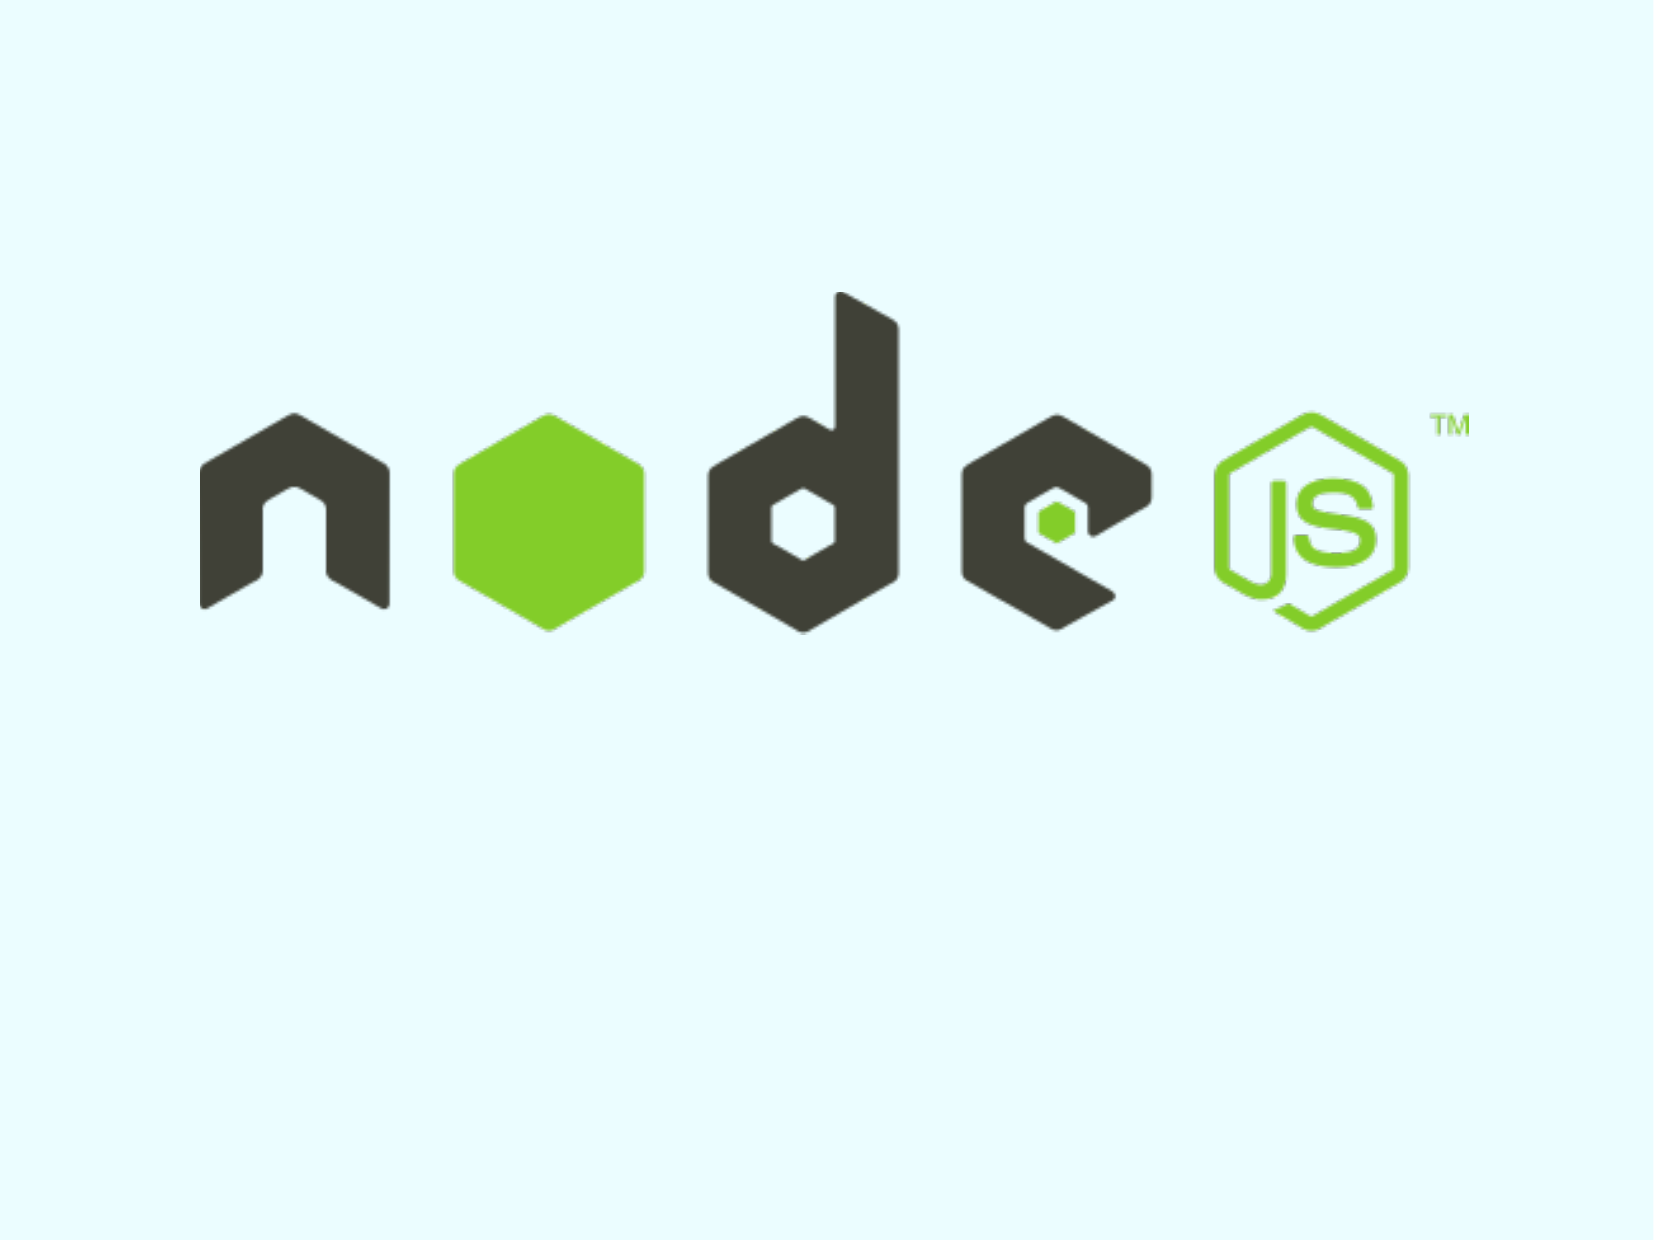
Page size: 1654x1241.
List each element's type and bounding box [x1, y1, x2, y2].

picture [200, 292, 1469, 636]
